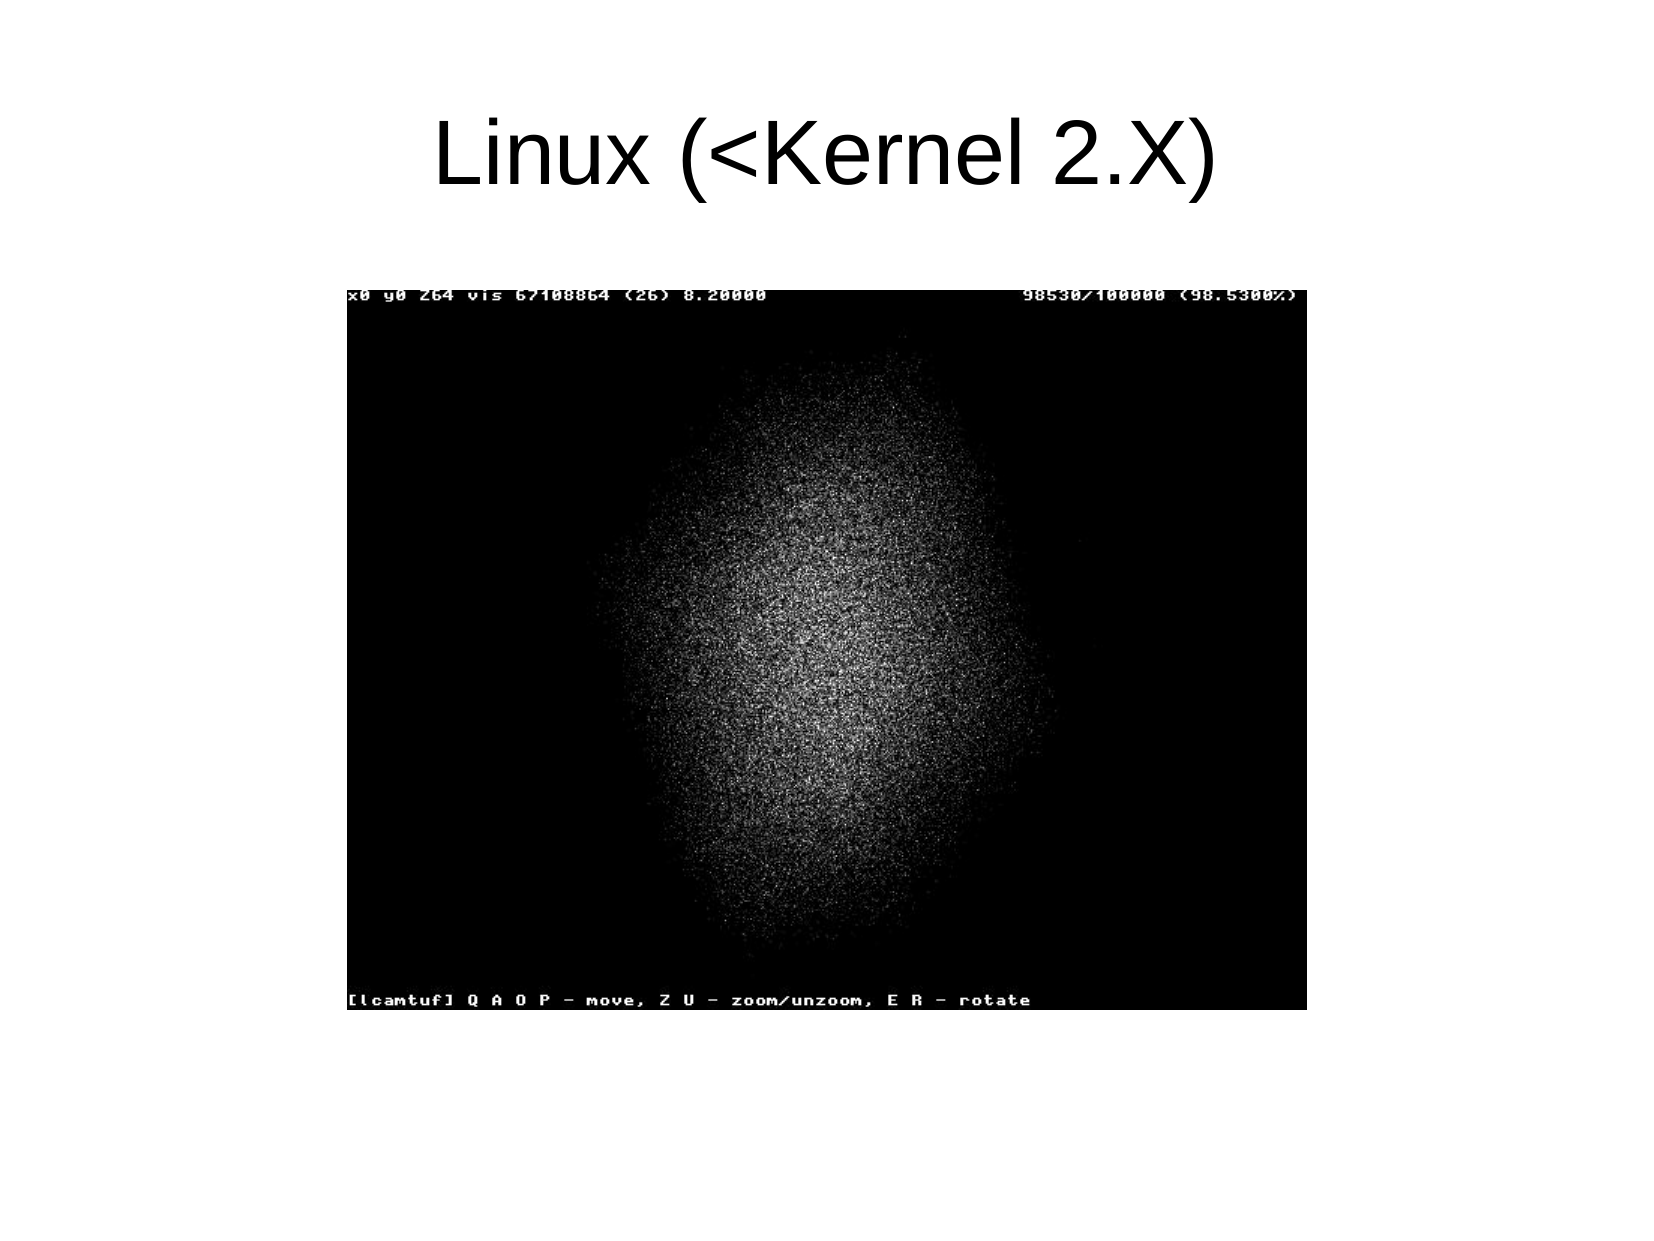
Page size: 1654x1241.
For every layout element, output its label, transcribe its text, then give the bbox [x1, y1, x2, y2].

picture [347, 290, 1307, 1010]
title Linux (<Kernel 2.X) [82, 49, 1571, 257]
